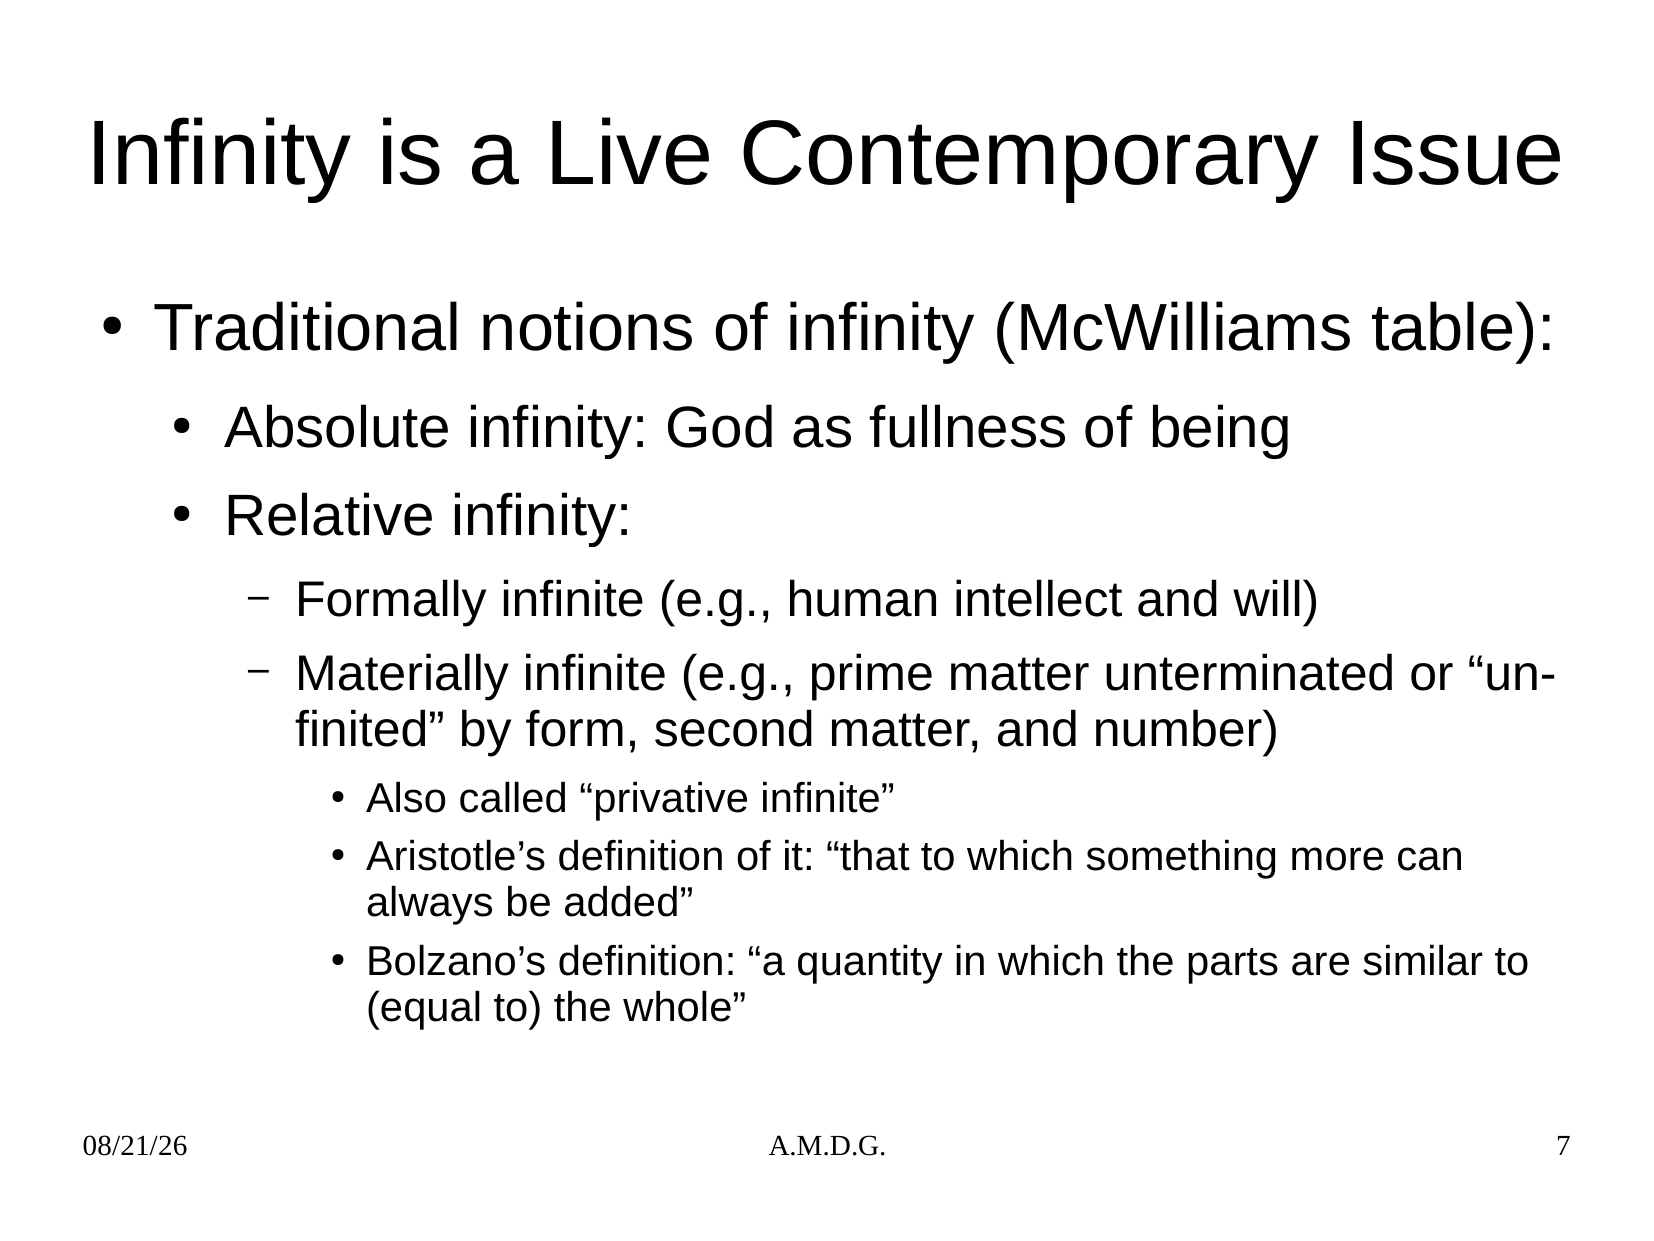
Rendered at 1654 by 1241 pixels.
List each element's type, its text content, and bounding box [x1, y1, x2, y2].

title Infinity is a Live Contemporary Issue [82, 49, 1571, 257]
list Traditional notions of infinity (McWilliams table): Absolute infinity: God as fullness of being Relative infinity: Formally infinite (e.g., human intellect and will) Materially infinite (e.g., prime matter unterminated or “un-finited” by form, second matter, and number) Also called “privative infinite” Aristotle’s definition of it: “that to which something more can always be added” Bolzano’s definition: “a quantity in which the parts are similar to (equal to) the whole” [82, 290, 1571, 1109]
